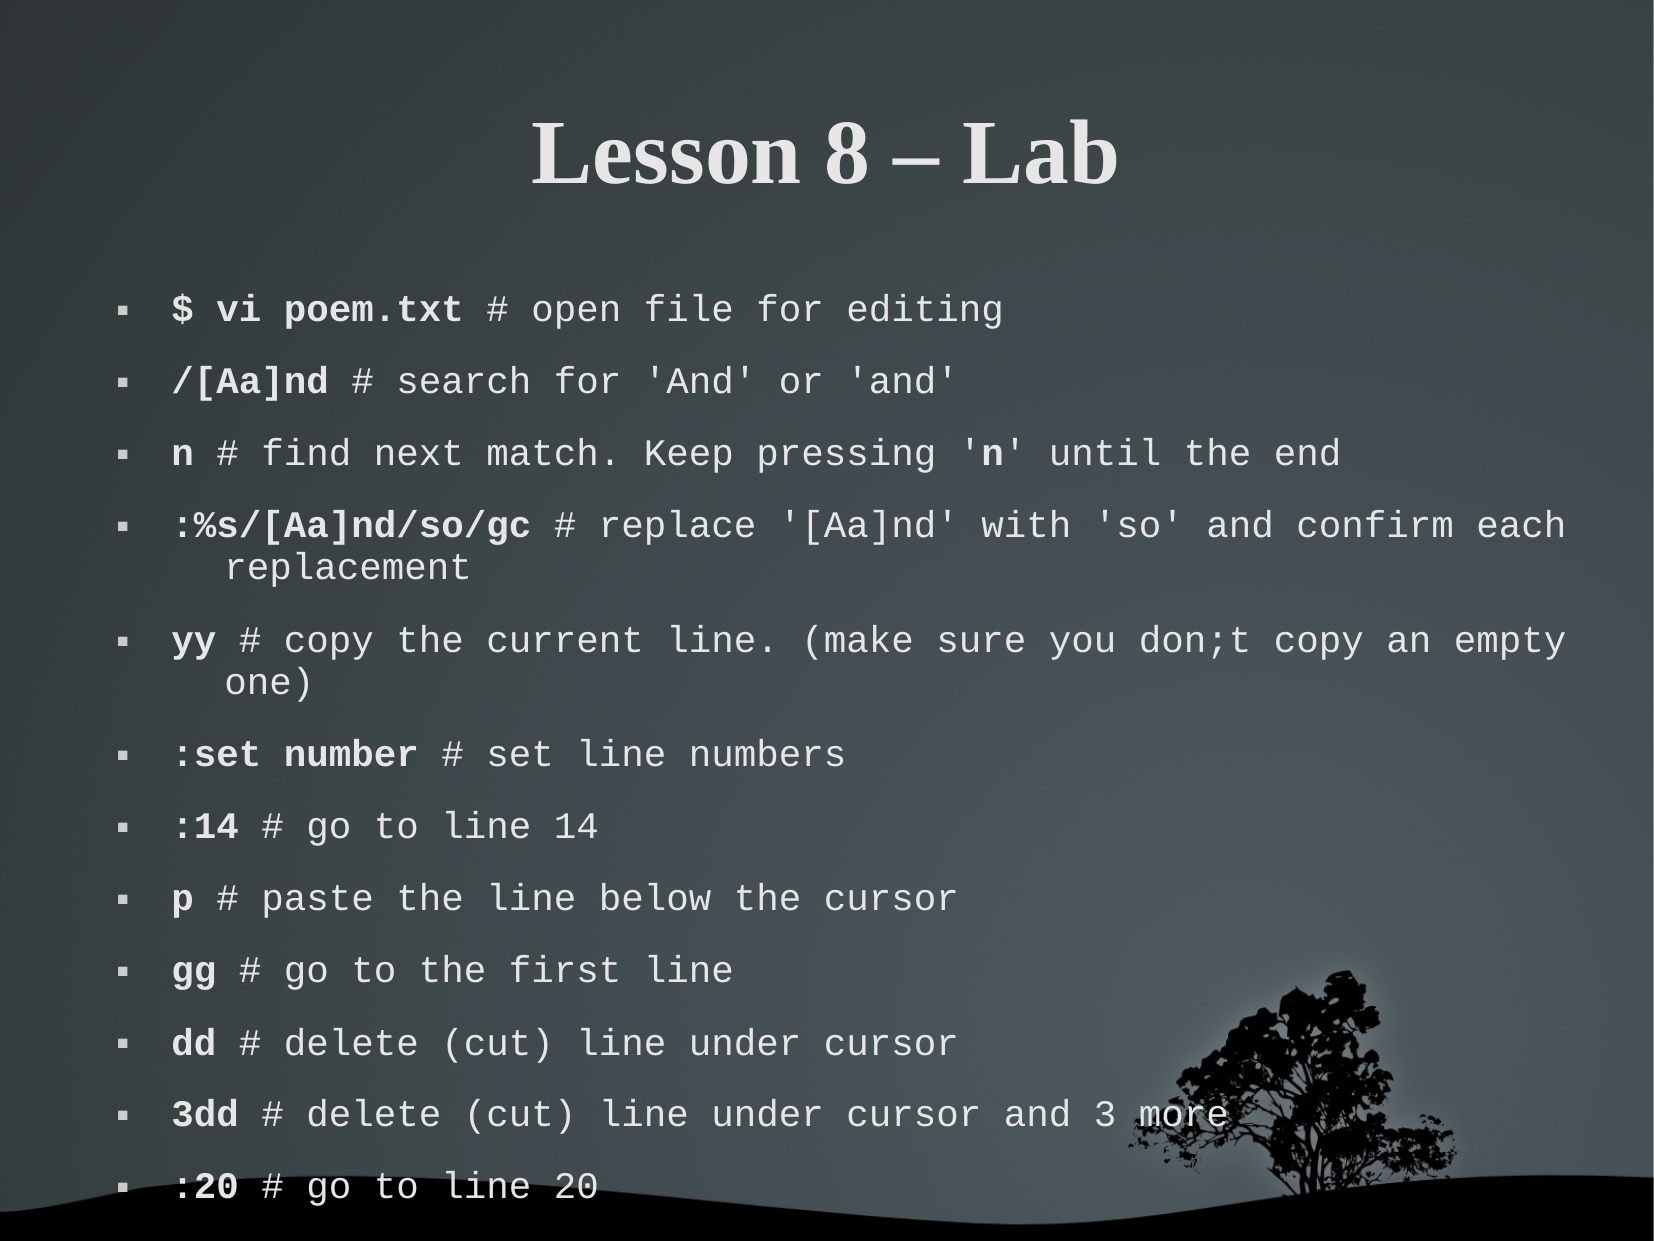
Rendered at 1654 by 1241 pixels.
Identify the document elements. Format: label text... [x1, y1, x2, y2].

picture [0, 0, 1654, 1241]
list $ vi poem.txt # open file for editing /[Aa]nd # search for 'And' or 'and' n # find next match. Keep pressing 'n' until the end :%s/[Aa]nd/so/gc # replace '[Aa]nd' with 'so' and confirm each replacement yy # copy the current line. (make sure you don;t copy an empty one) :set number # set line numbers :14 # go to line 14 p # paste the line below the cursor gg # go to the first line dd # delete (cut) line under cursor 3dd # delete (cut) line under cursor and 3 more :20 # go to line 20 cc # cut current line and enter Insert Mode. Enter some text [82, 290, 1571, 1114]
title Lesson 8 – Lab [82, 49, 1571, 257]
